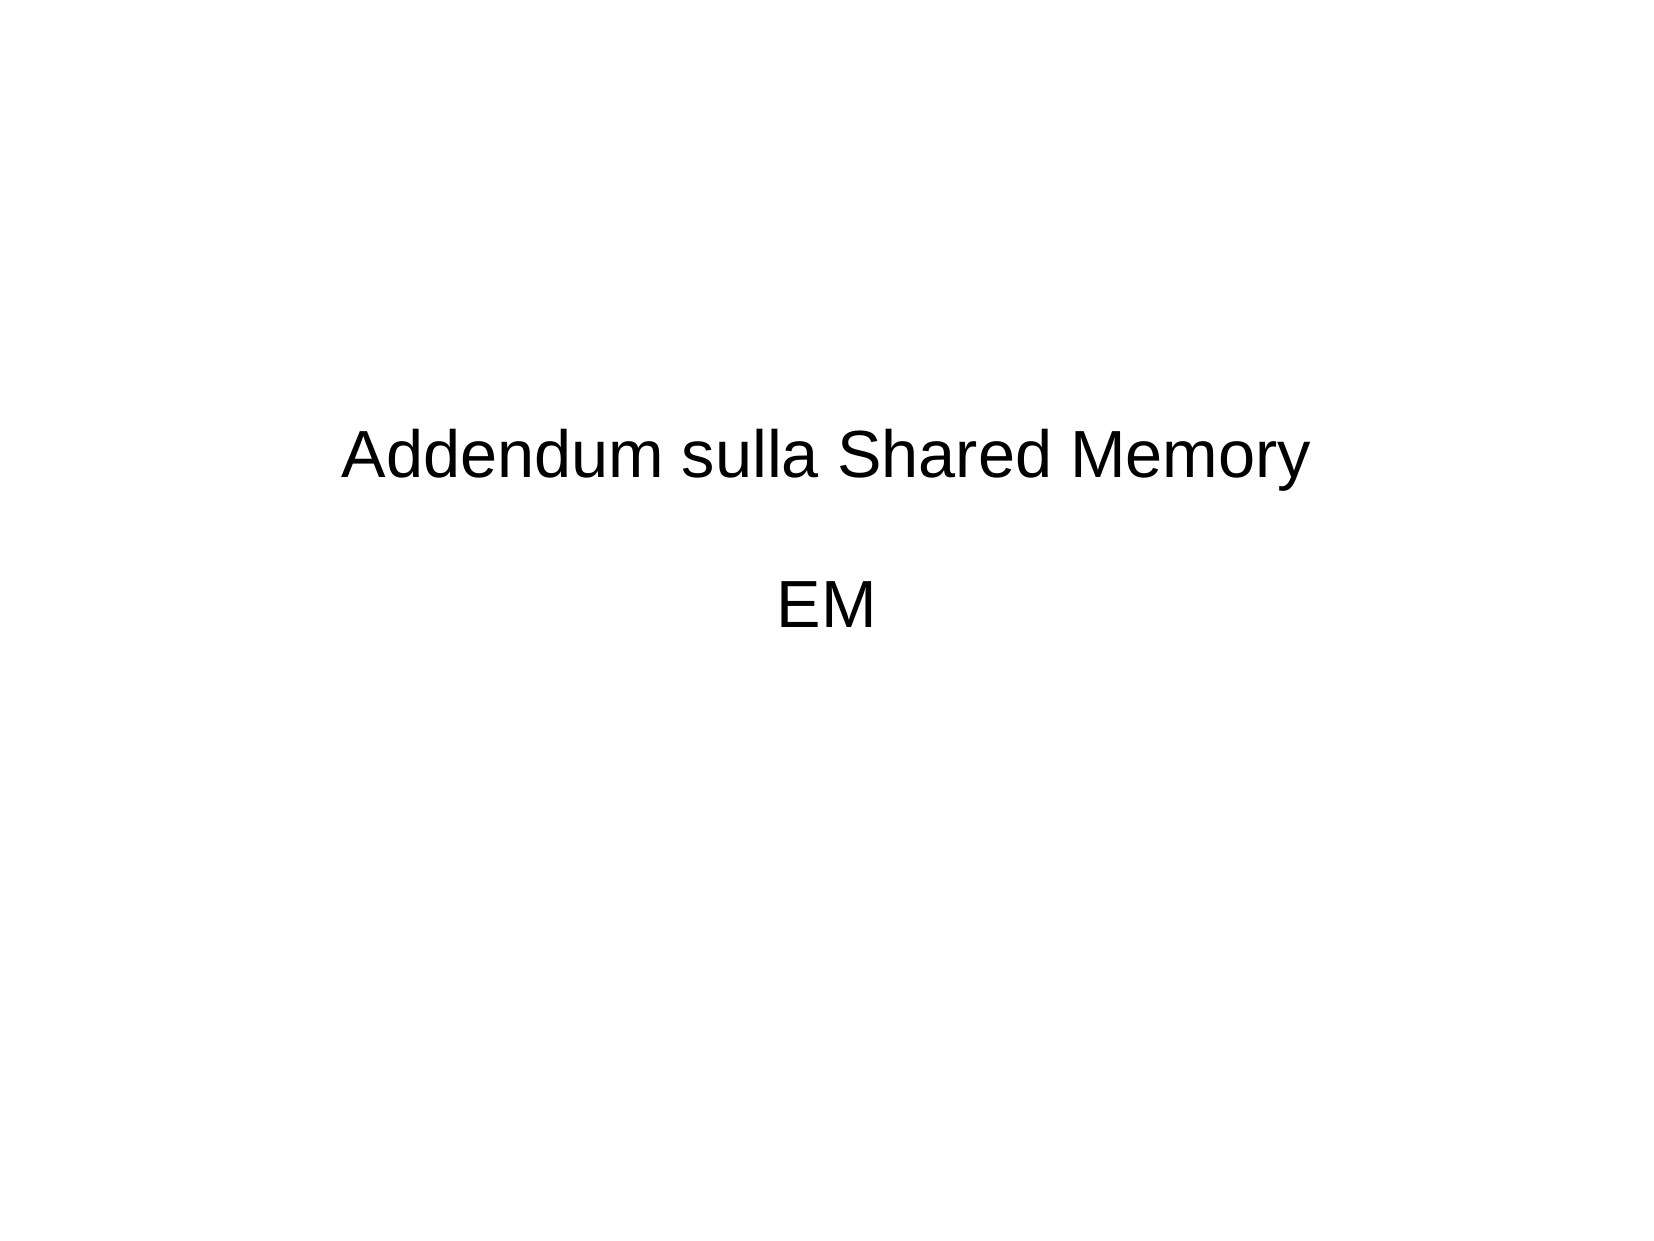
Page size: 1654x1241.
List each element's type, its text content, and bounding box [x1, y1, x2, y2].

subtitle Addendum sulla Shared Memory EM [82, 49, 1571, 1010]
